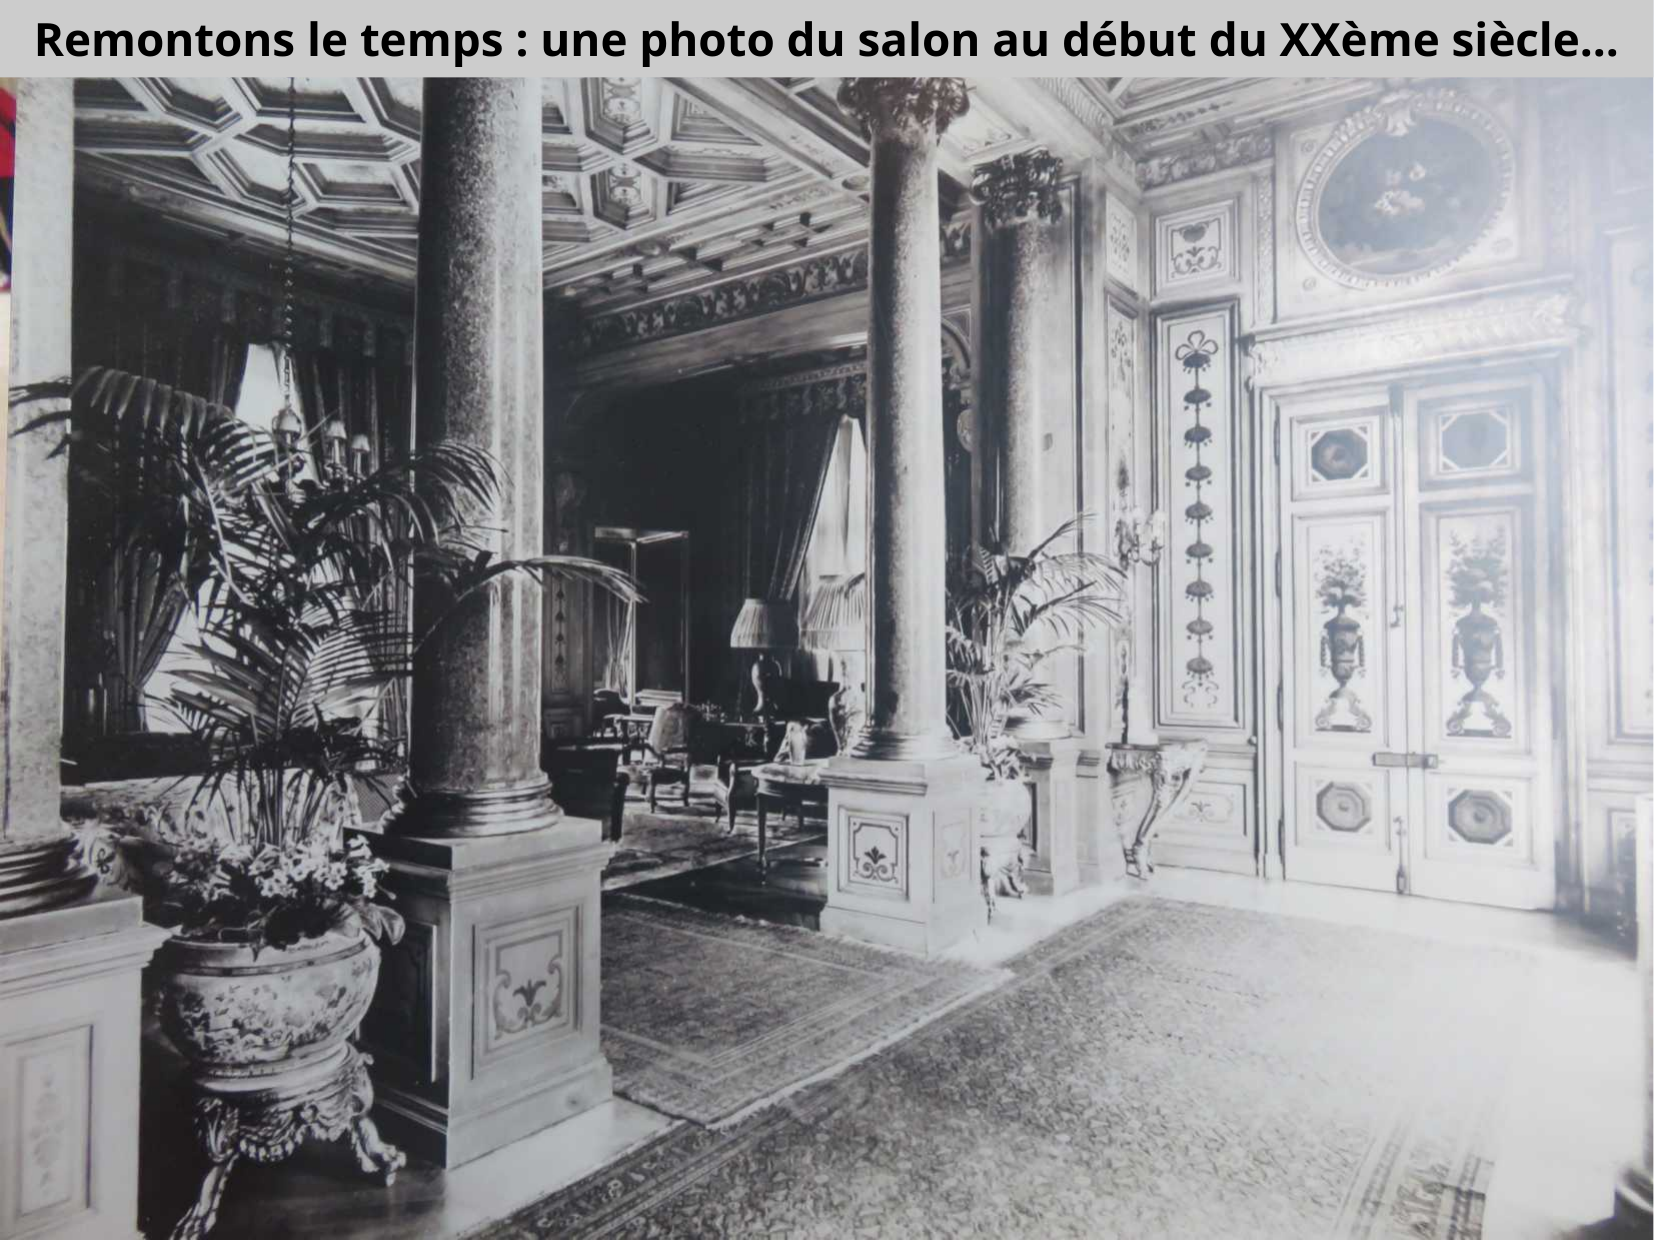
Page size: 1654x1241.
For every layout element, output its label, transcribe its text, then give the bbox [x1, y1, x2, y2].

picture [0, 78, 1654, 1241]
text_box Remontons le temps : une photo du salon au début du XXème siècle... [0, 0, 1654, 73]
